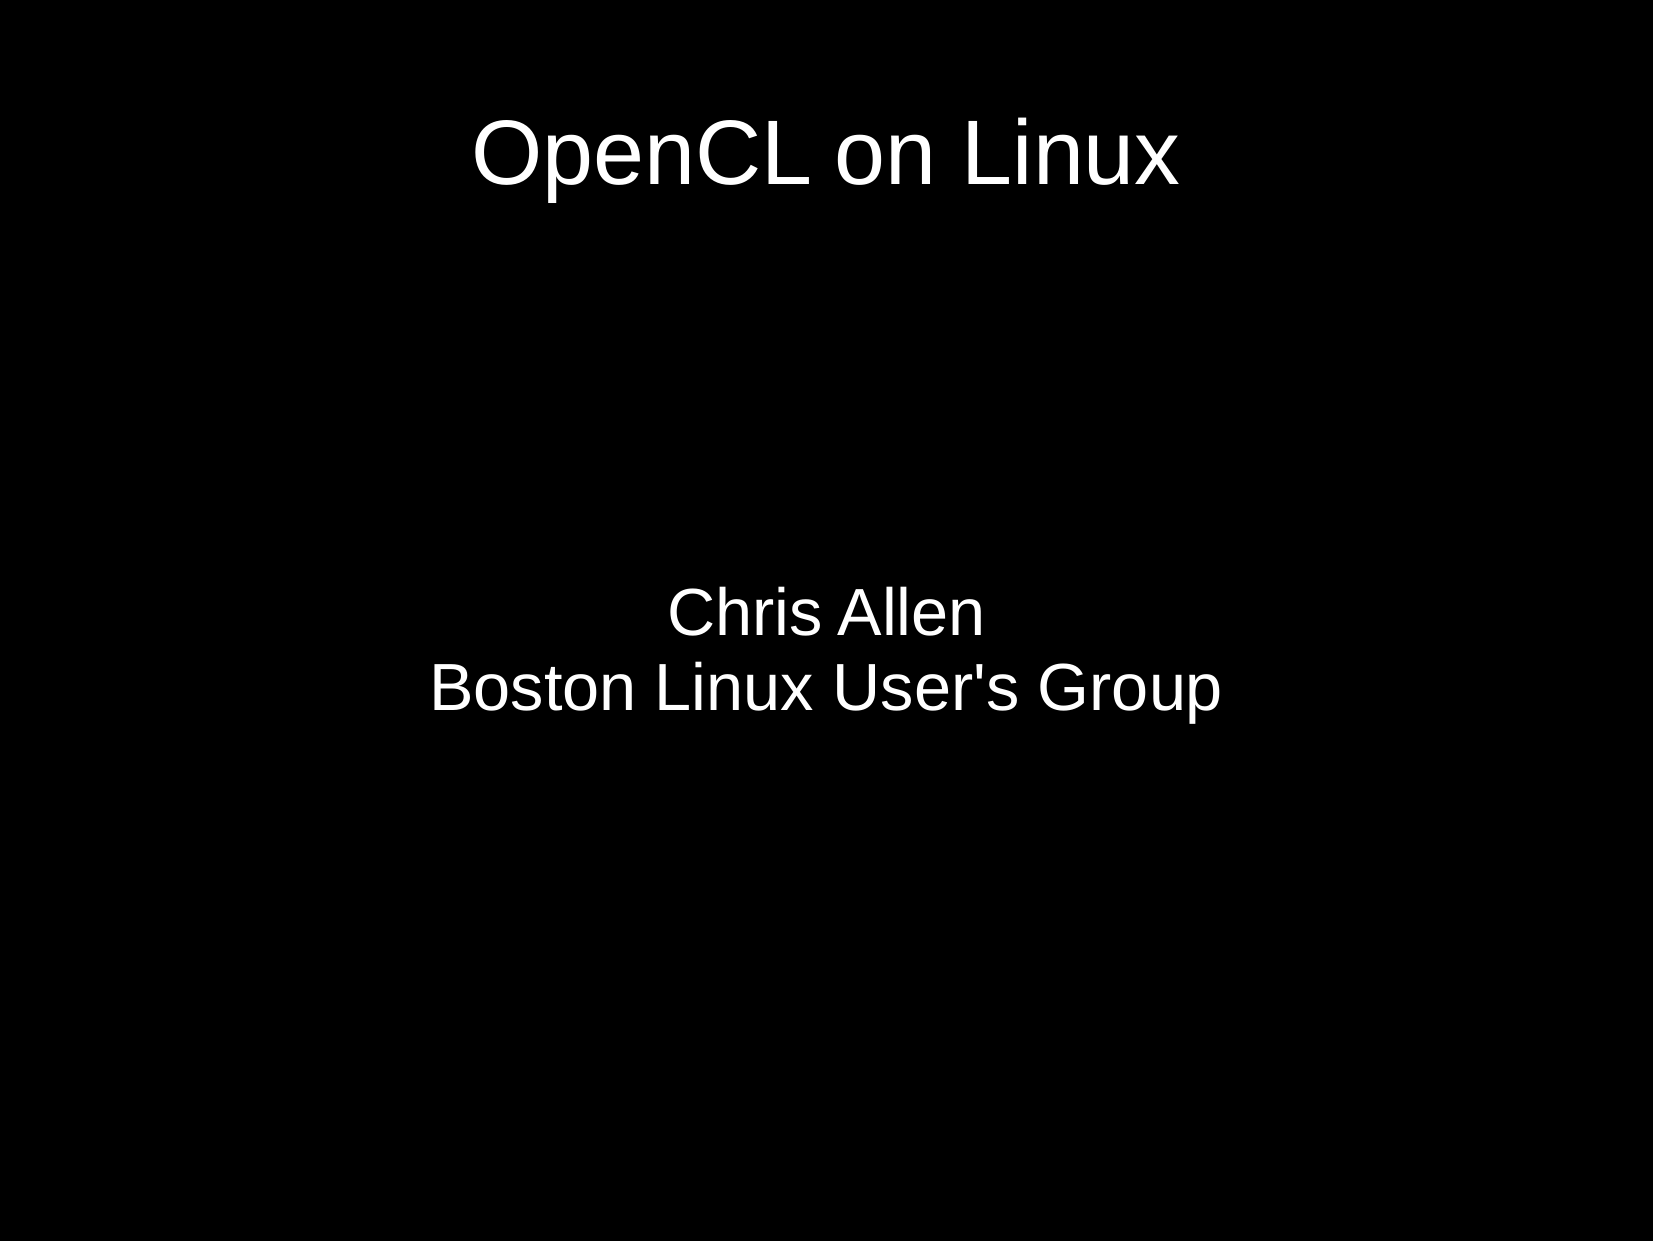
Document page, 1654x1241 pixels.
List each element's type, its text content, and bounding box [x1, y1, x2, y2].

title OpenCL on Linux [82, 49, 1571, 257]
subtitle Chris Allen Boston Linux User's Group [82, 290, 1571, 1010]
